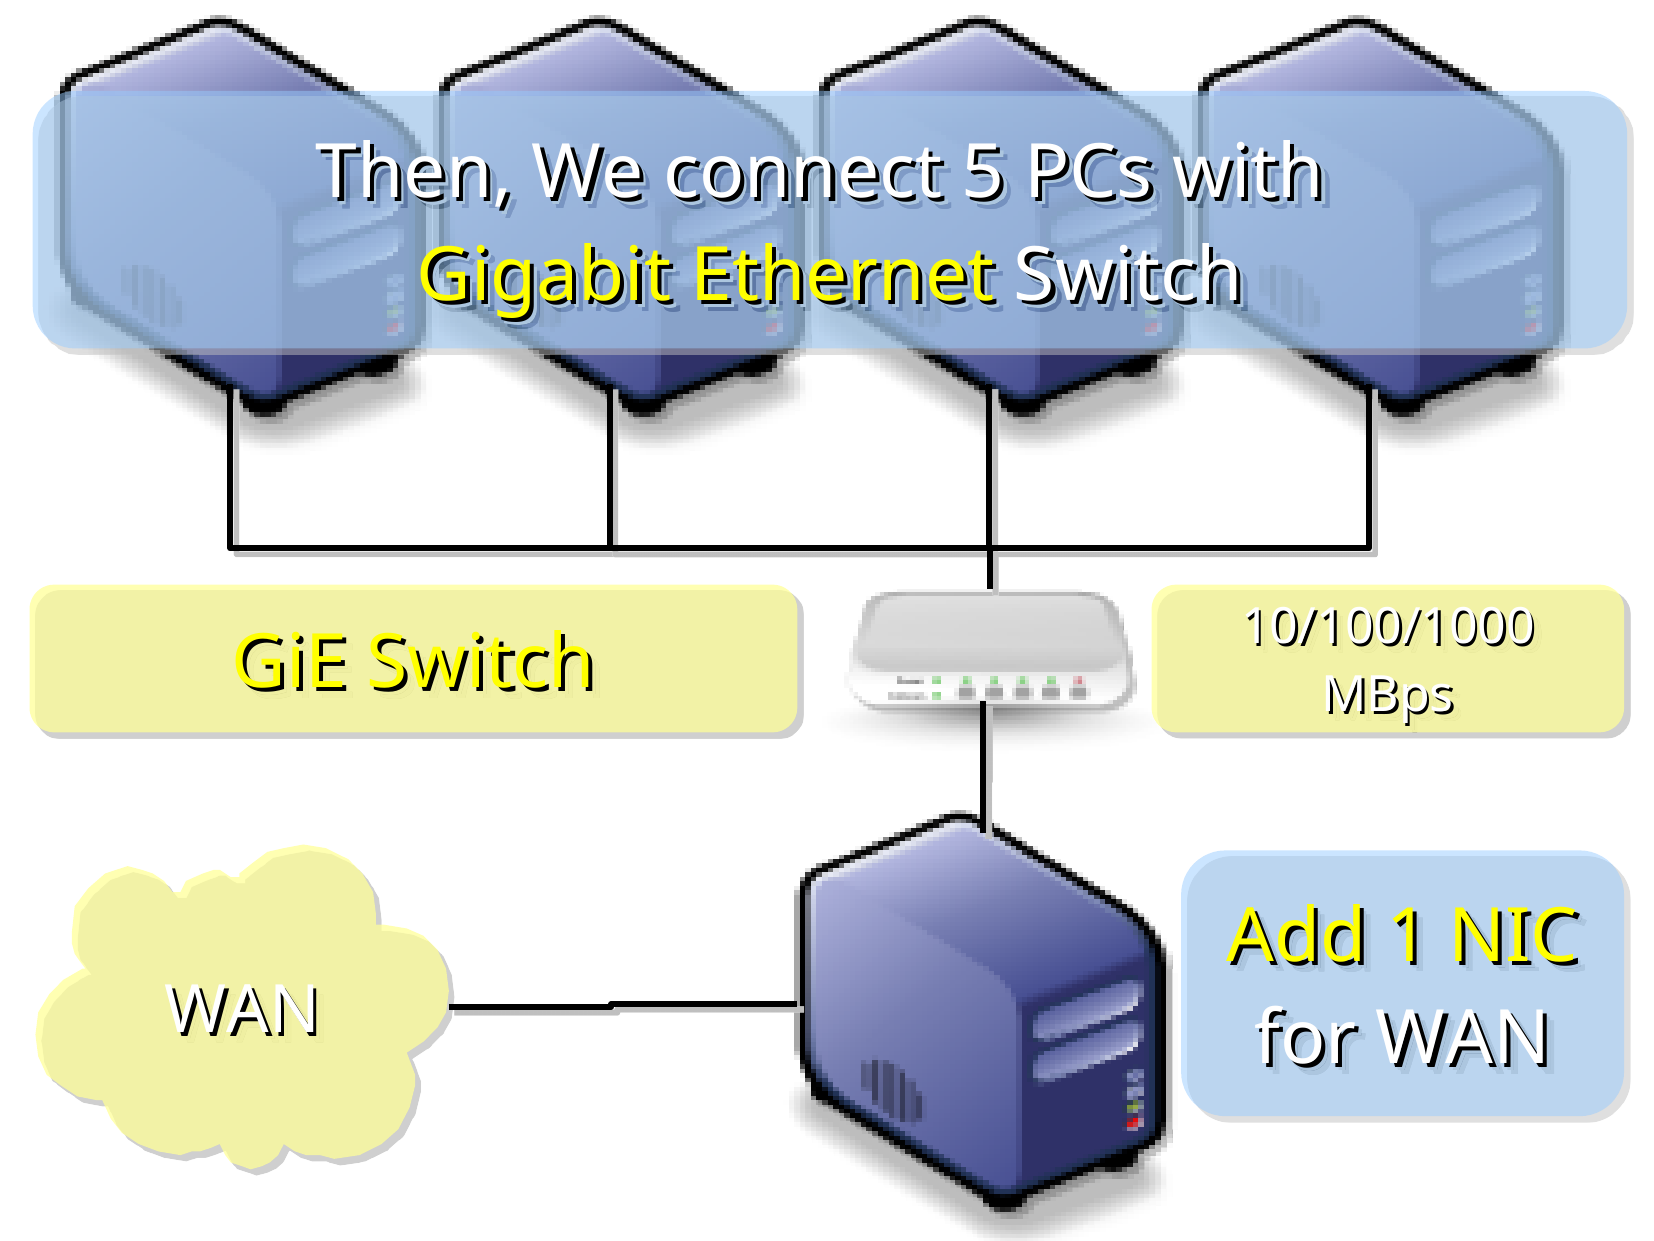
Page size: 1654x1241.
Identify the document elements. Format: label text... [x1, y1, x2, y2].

text_box WAN [35, 844, 449, 1170]
text_box GiE Switch [29, 584, 798, 733]
text_box Then, We connect 5 PCs with Gigabit Ethernet Switch [32, 90, 1628, 349]
picture [27, 2, 1609, 502]
picture [814, 589, 1166, 748]
text_box Add 1 NIC for WAN [1181, 850, 1625, 1117]
text_box 10/100/1000 MBps [1151, 584, 1625, 733]
picture [767, 797, 1211, 1241]
